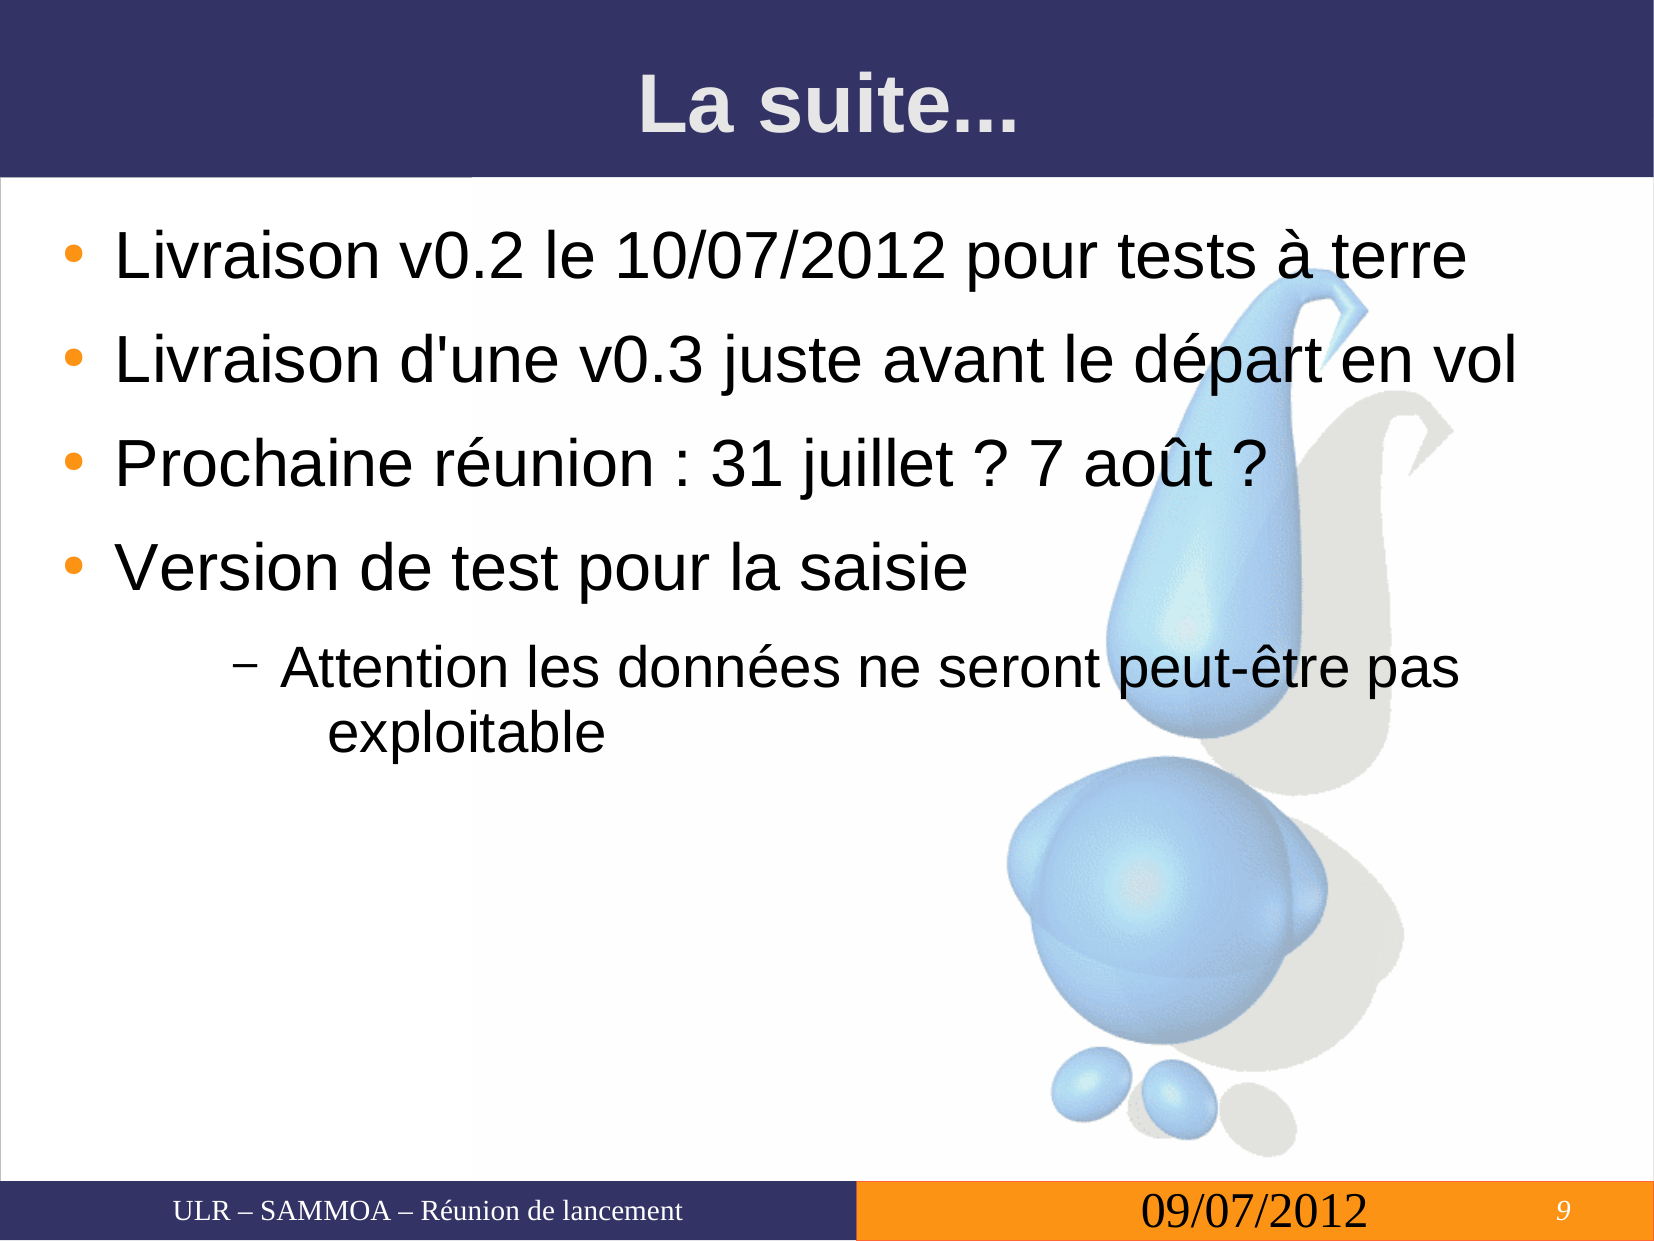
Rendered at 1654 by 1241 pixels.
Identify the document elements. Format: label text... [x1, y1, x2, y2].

picture [472, 178, 1654, 1181]
title La suite... [123, 0, 1536, 208]
list Livraison v0.2 le 10/07/2012 pour tests à terre Livraison d'une v0.3 juste avant le départ en vol Prochaine réunion : 31 juillet ? 7 août ? Version de test pour la saisie Attention les données ne seront peut-être pas exploitable [44, 217, 1550, 1150]
